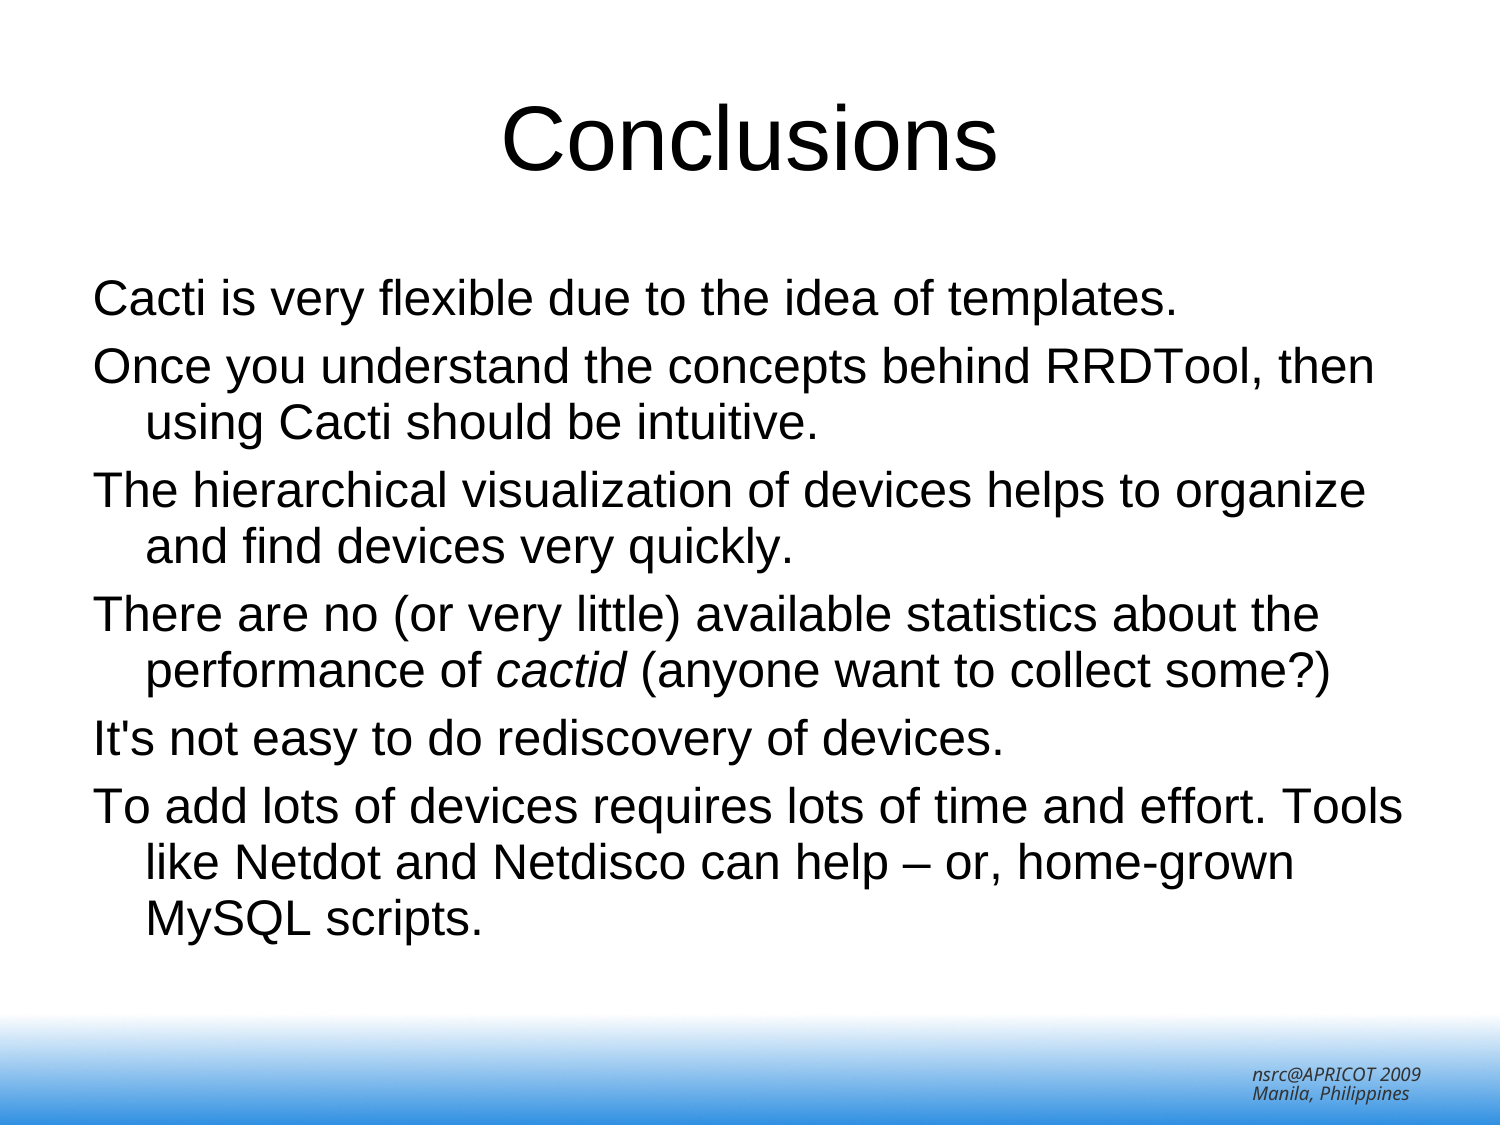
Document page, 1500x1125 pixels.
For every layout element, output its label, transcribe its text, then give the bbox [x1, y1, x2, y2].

picture [0, 1012, 1500, 1125]
list Cacti is very flexible due to the idea of templates. Once you understand the concepts behind RRDTool, then using Cacti should be intuitive. The hierarchical visualization of devices helps to organize and find devices very quickly. There are no (or very little) available statistics about the performance of cactid (anyone want to collect some?) It's not easy to do rediscovery of devices. To add lots of devices requires lots of time and effort. Tools like Netdot and Netdisco can help – or, home-grown MySQL scripts. [75, 262, 1426, 1006]
title Conclusions [75, 45, 1426, 233]
